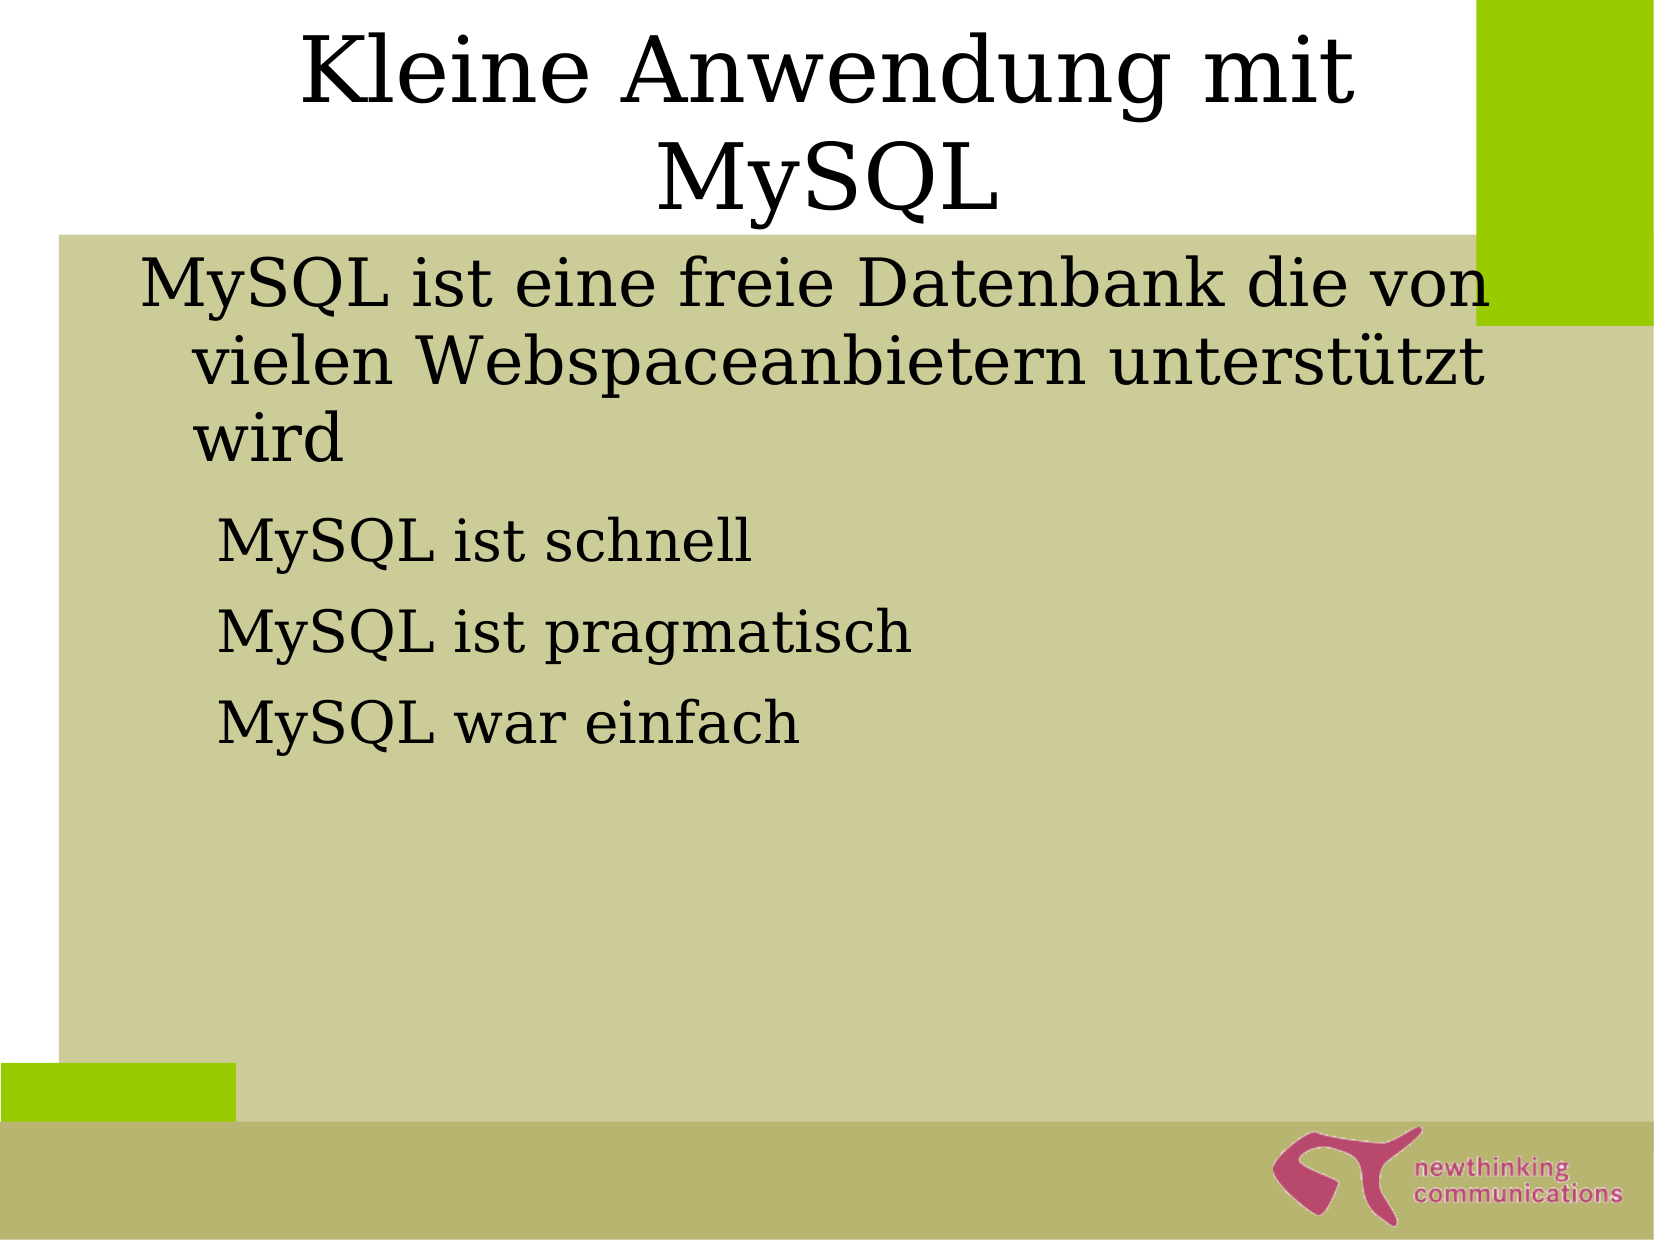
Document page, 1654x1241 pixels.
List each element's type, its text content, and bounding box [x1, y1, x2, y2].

picture [1273, 1127, 1641, 1241]
title Kleine Anwendung mit MySQL [121, 16, 1534, 231]
list MySQL ist eine freie Datenbank die von vielen Webspaceanbietern unterstützt wird MySQL ist schnell MySQL ist pragmatisch MySQL war einfach [121, 244, 1534, 1026]
